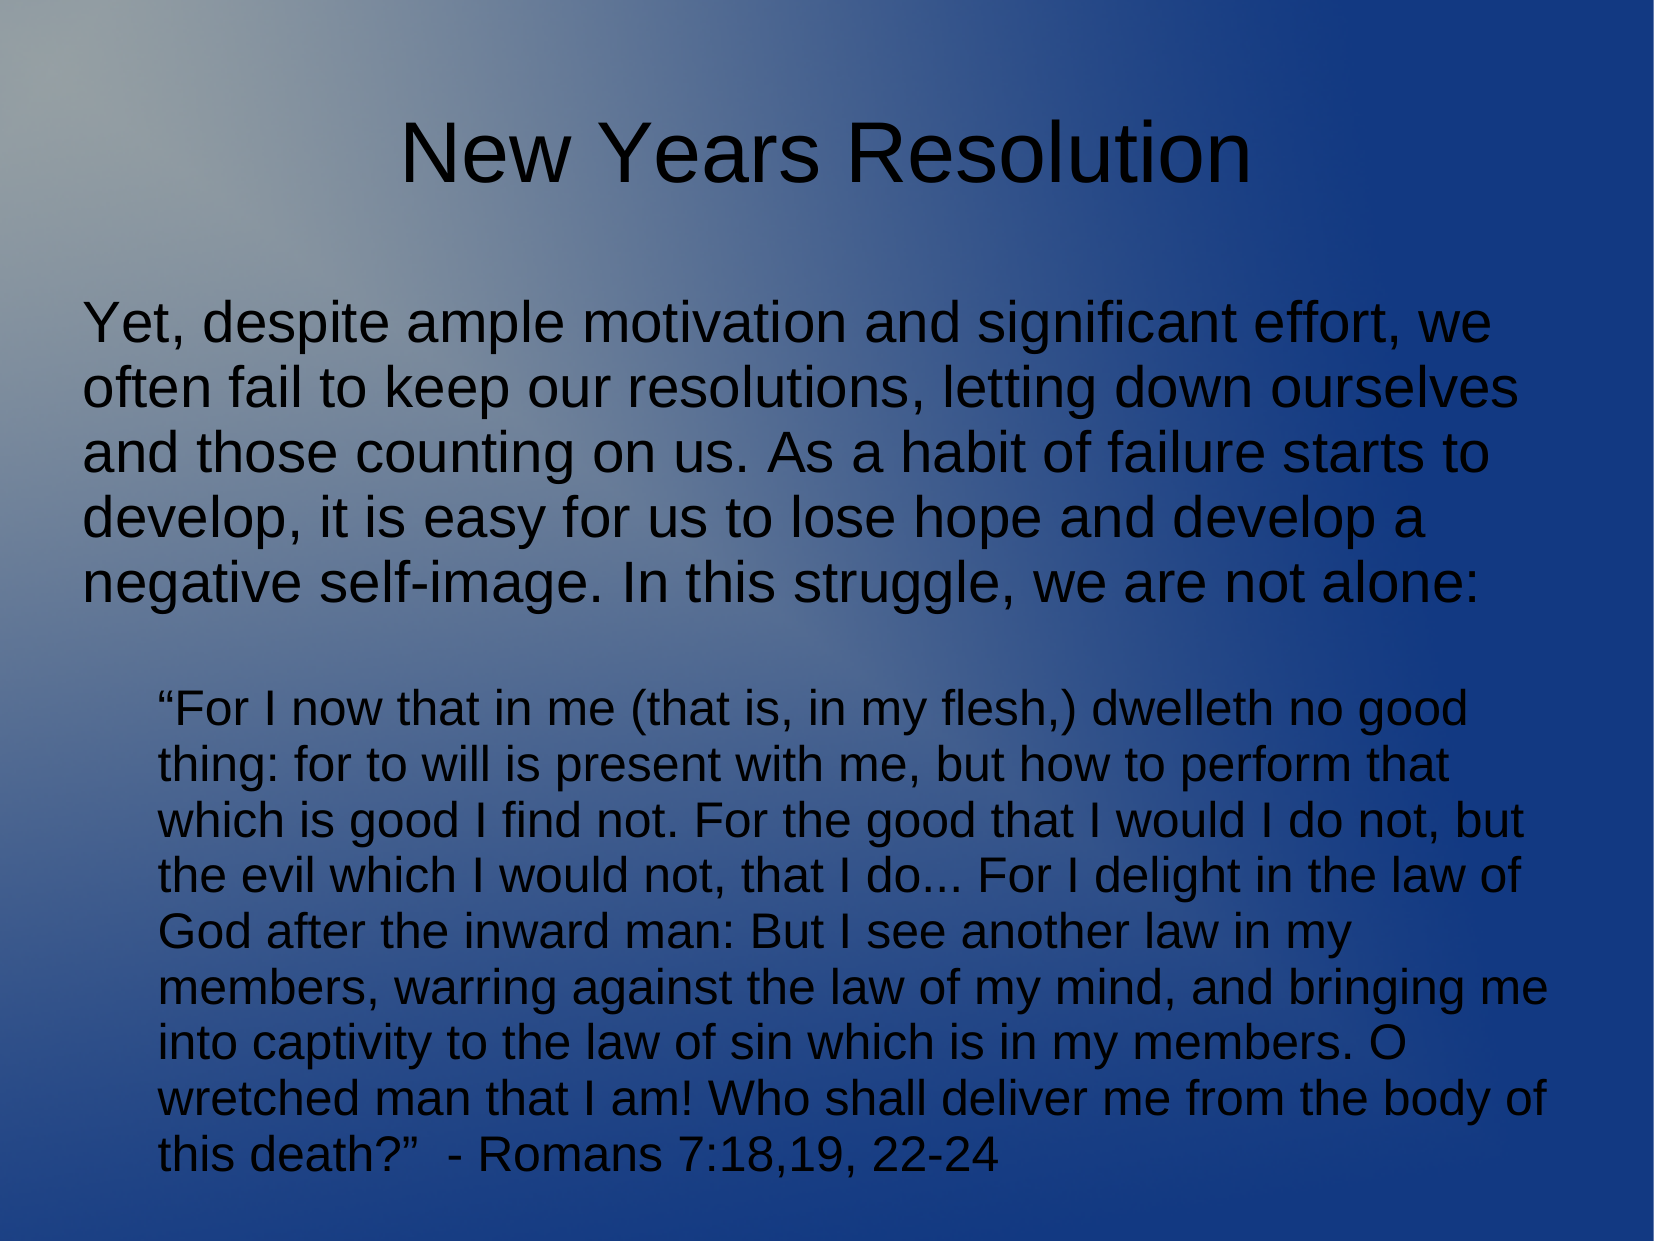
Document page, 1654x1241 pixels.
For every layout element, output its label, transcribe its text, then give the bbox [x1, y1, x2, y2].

title New Years Resolution [82, 49, 1571, 257]
subtitle Yet, despite ample motivation and significant effort, we often fail to keep our resolutions, letting down ourselves and those counting on us. As a habit of failure starts to develop, it is easy for us to lose hope and develop a negative self-image. In this struggle, we are not alone: “For I now that in me (that is, in my flesh,) dwelleth no good thing: for to will is present with me, but how to perform that which is good I find not. For the good that I would I do not, but the evil which I would not, that I do... For I delight in the law of God after the inward man: But I see another law in my members, warring against the law of my mind, and bringing me into captivity to the law of sin which is in my members. O wretched man that I am! Who shall deliver me from the body of this death?” - Romans 7:18,19, 22-24 [82, 290, 1571, 1241]
picture [0, 0, 1654, 1241]
